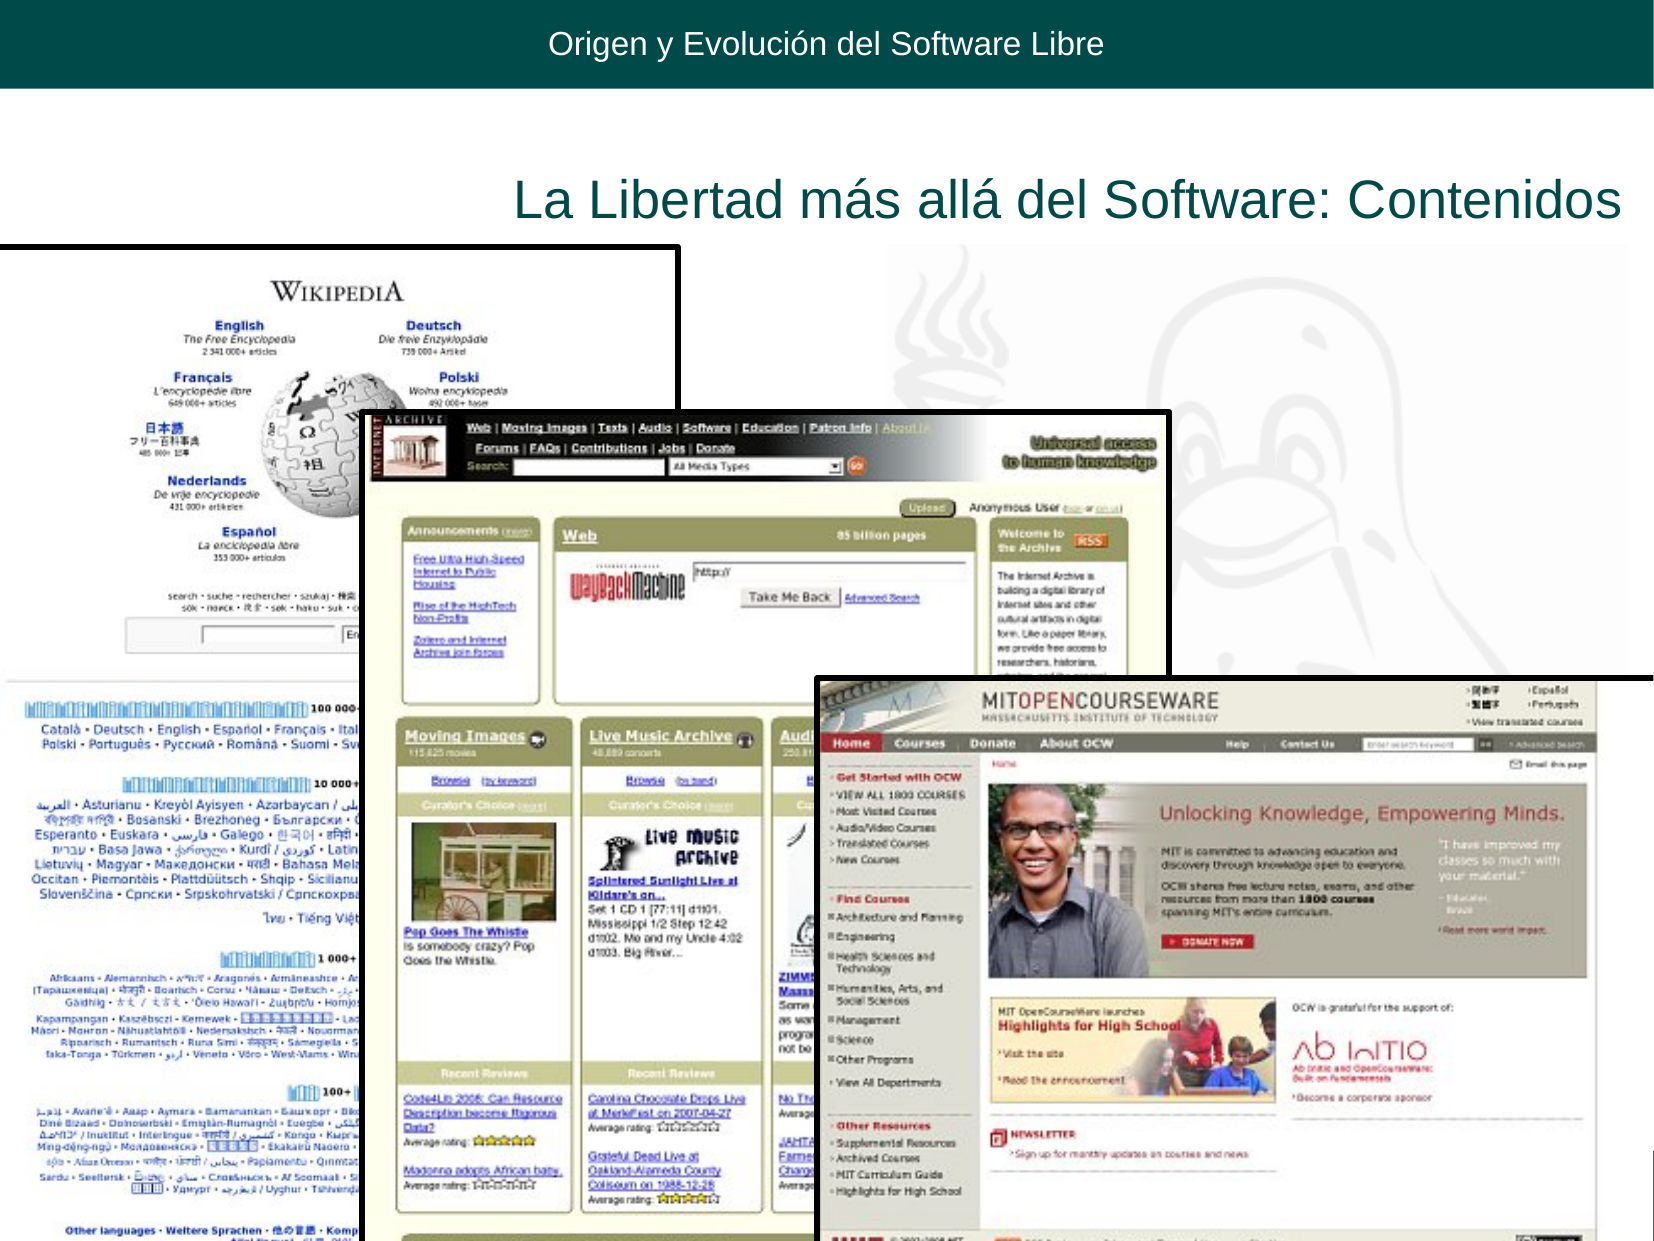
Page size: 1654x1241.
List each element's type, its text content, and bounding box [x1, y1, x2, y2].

title La Libertad más allá del Software: Contenidos [147, 147, 1625, 252]
picture [364, 414, 1167, 1241]
picture [0, 249, 675, 1241]
picture [820, 680, 1654, 1241]
picture [887, 244, 1628, 675]
